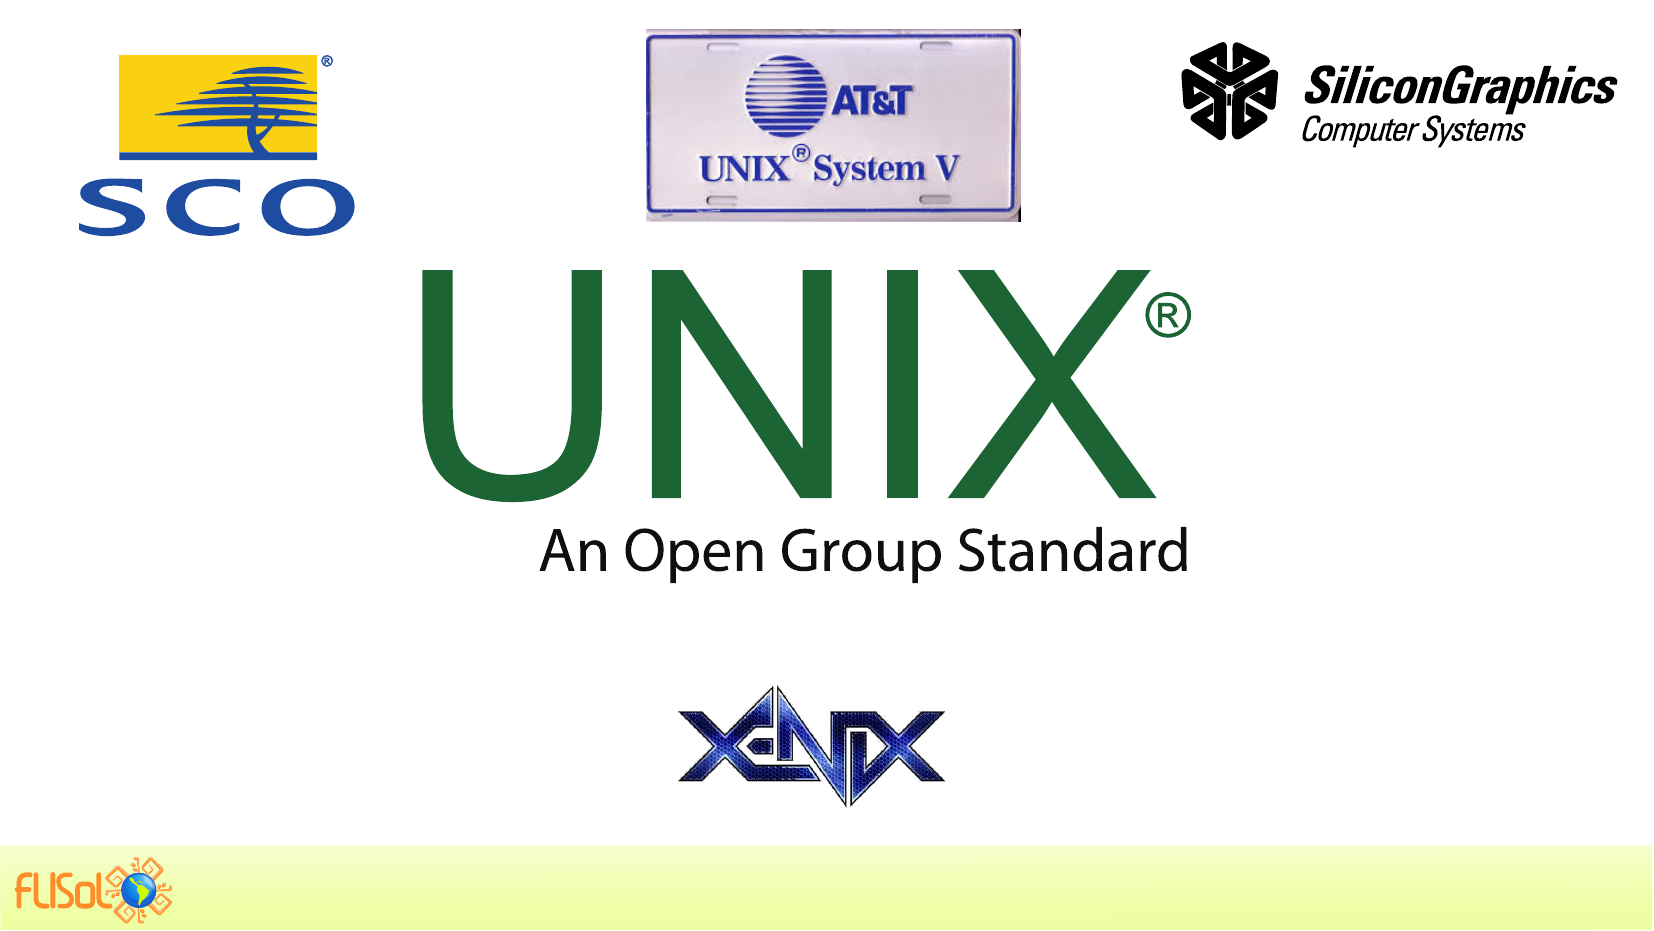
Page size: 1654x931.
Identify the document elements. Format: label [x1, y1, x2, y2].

picture [678, 679, 945, 813]
picture [413, 265, 1198, 591]
picture [1181, 41, 1618, 148]
picture [646, 29, 1021, 222]
text_box [0, 844, 1654, 931]
picture [79, 55, 355, 237]
